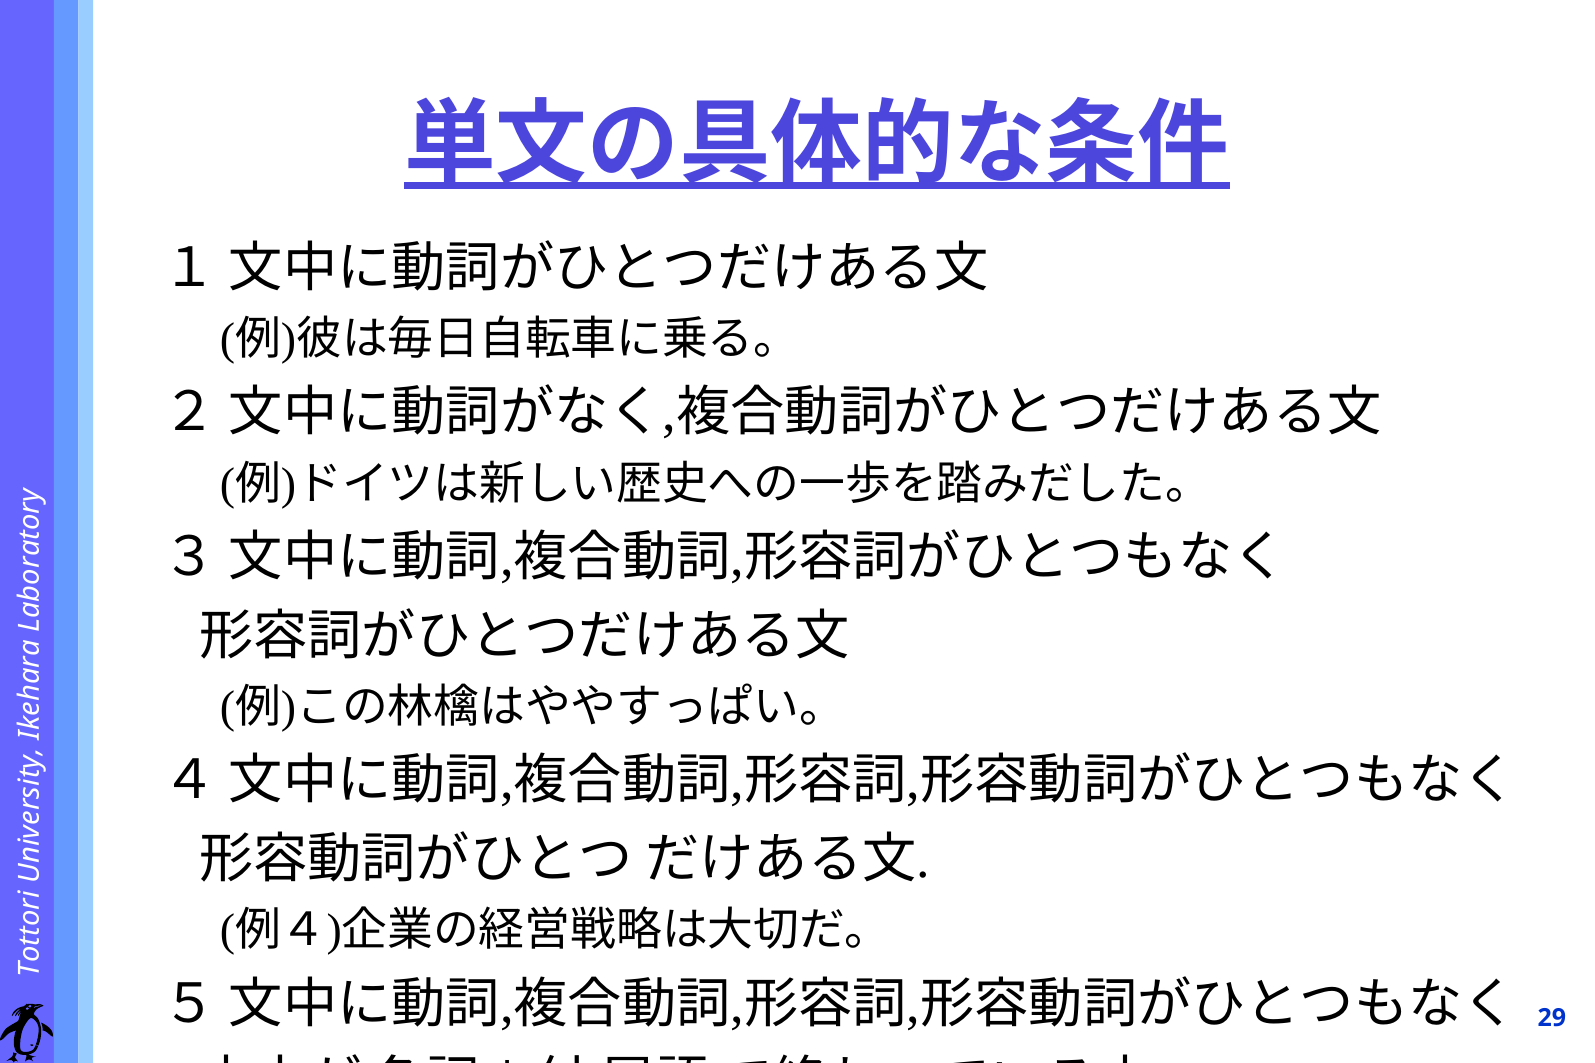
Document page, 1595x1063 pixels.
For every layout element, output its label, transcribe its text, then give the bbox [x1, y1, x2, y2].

text_box １ 文中に動詞がひとつだけある文 (例)彼は毎日自転車に乗る。 ２ 文中に動詞がなく,複合動詞がひとつだけある文 (例)ドイツは新しい歴史への一歩を踏みだした。 ３ 文中に動詞,複合動詞,形容詞がひとつもなく 形容詞がひとつだけある文 (例)この林檎はややすっぱい。 ４ 文中に動詞,複合動詞,形容詞,形容動詞がひとつもなく 形容動詞がひとつ だけある文. (例４)企業の経営戦略は大切だ。 ５ 文中に動詞,複合動詞,形容詞,形容動詞がひとつもなく 文末が'名詞＋付 属語'で終わっている文 (例５)あの人こそ真の英雄だ。 ６ 疑問文,命令文,会話文は対象外とする [147, 215, 1536, 1063]
title 単文の具体的な条件 [92, 24, 1542, 247]
